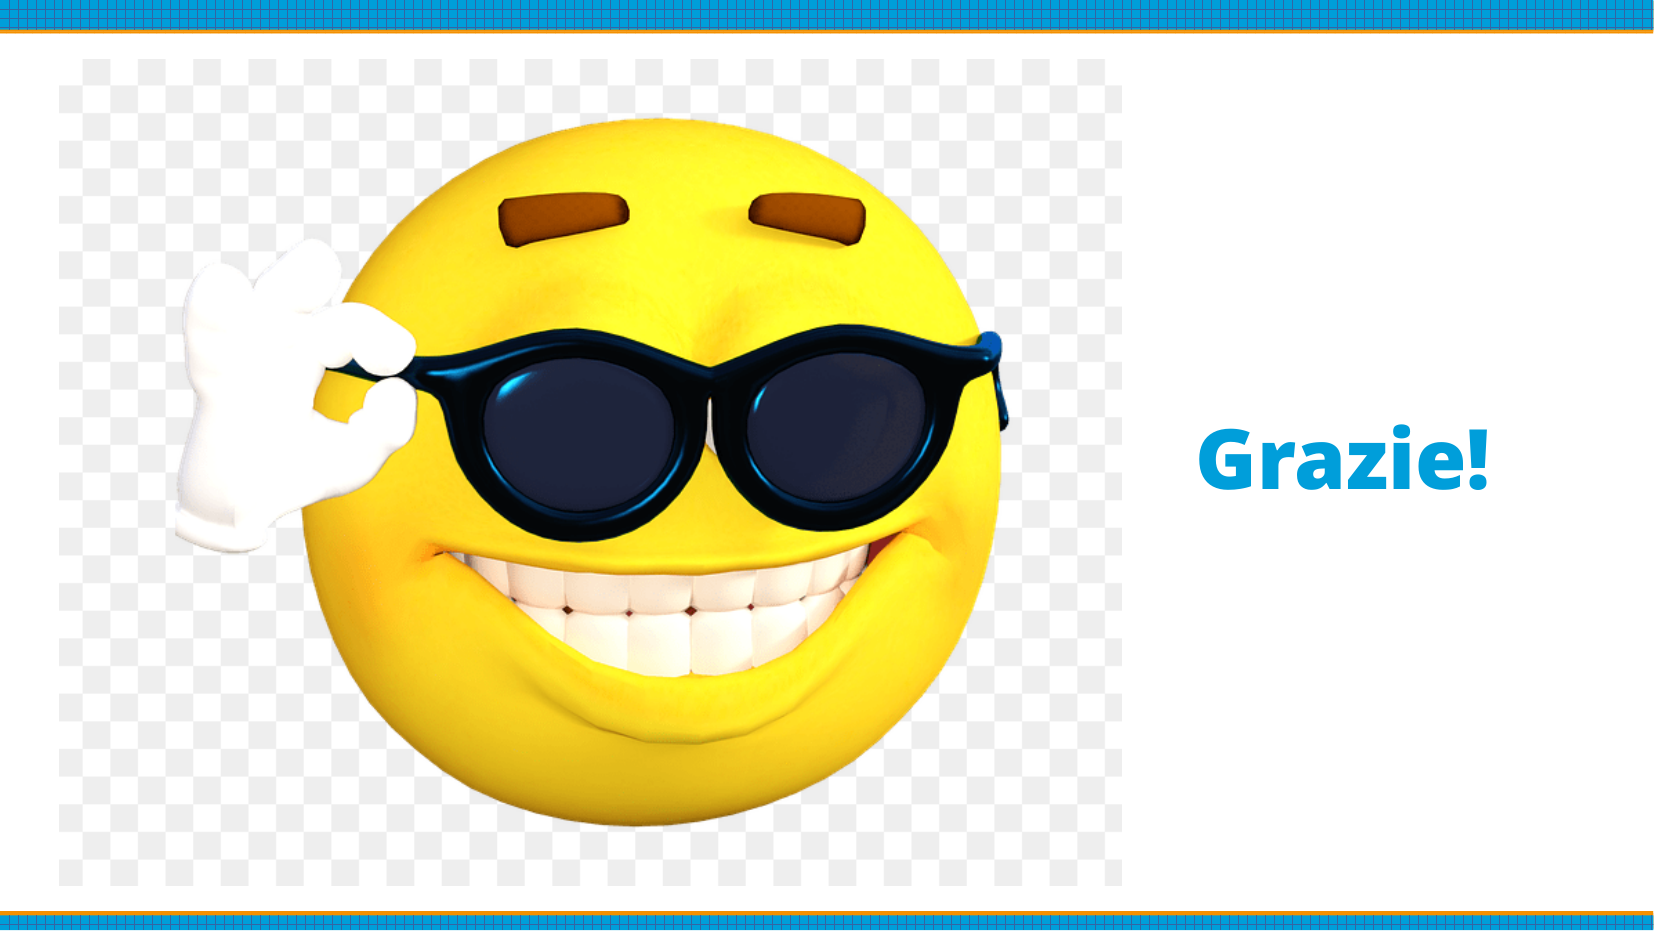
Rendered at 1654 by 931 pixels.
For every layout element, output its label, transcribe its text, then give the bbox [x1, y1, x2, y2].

picture [59, 59, 1122, 886]
subtitle Grazie! [1122, 354, 1654, 562]
